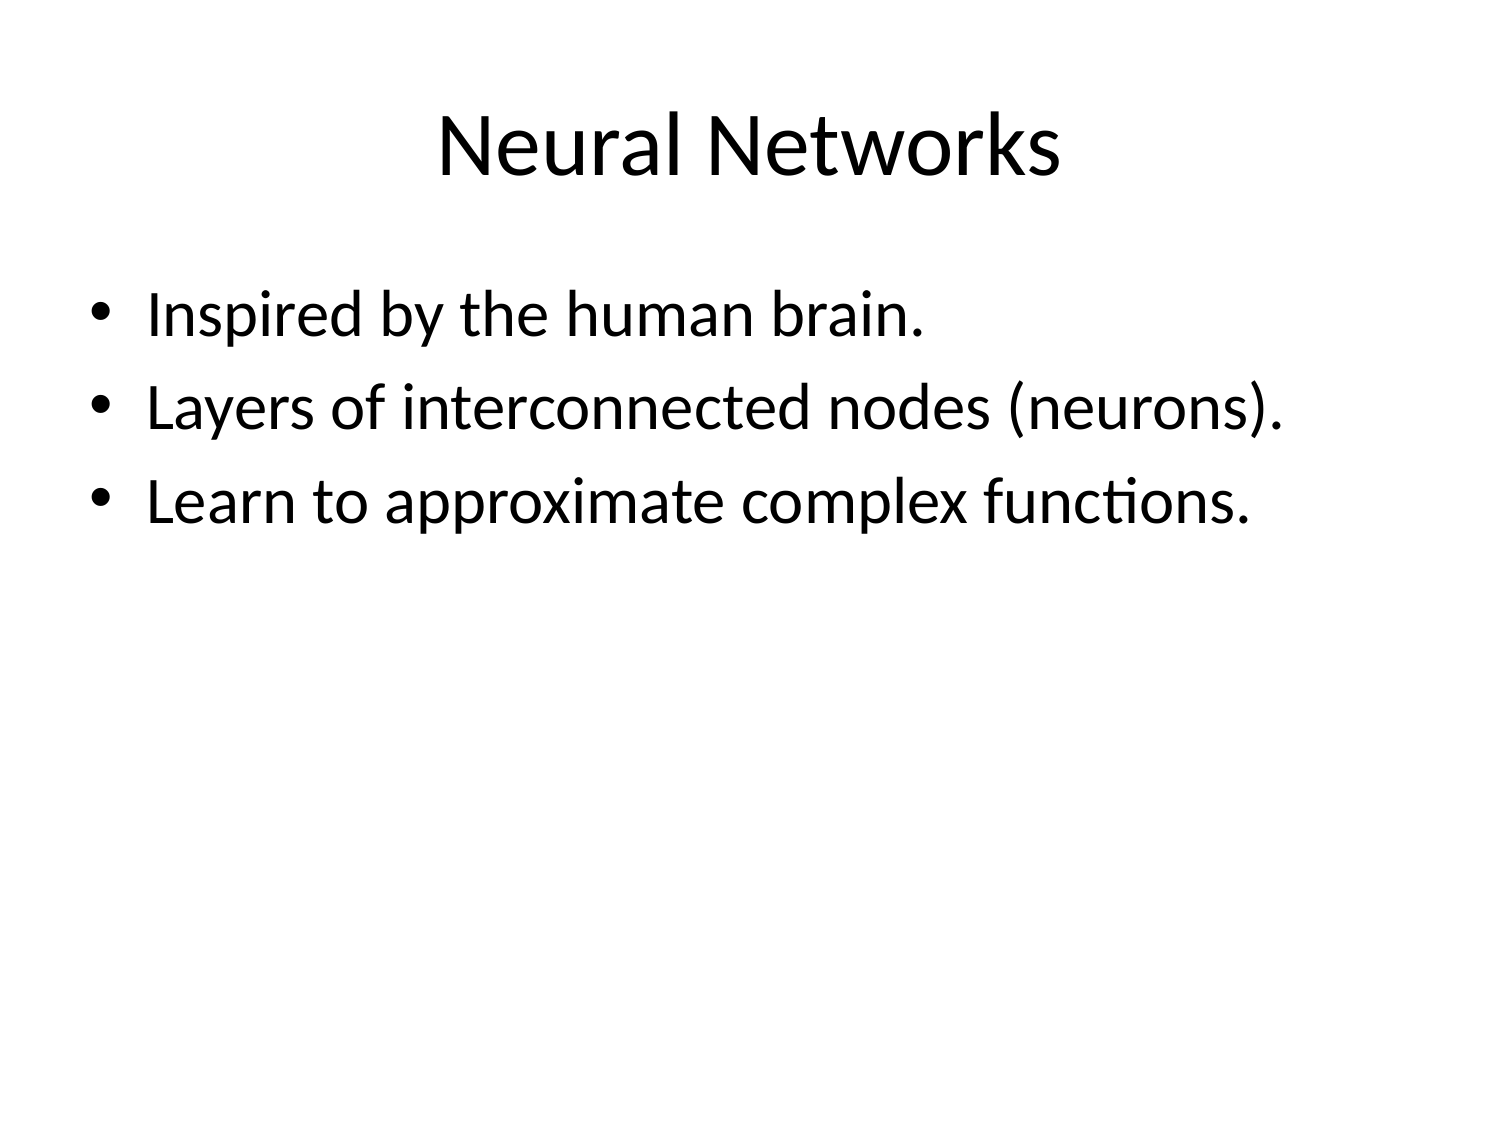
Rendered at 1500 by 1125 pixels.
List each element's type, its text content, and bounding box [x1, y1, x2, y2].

list Inspired by the human brain. Layers of interconnected nodes (neurons). Learn to approximate complex functions. [75, 262, 1425, 1005]
title Neural Networks [75, 45, 1425, 233]
